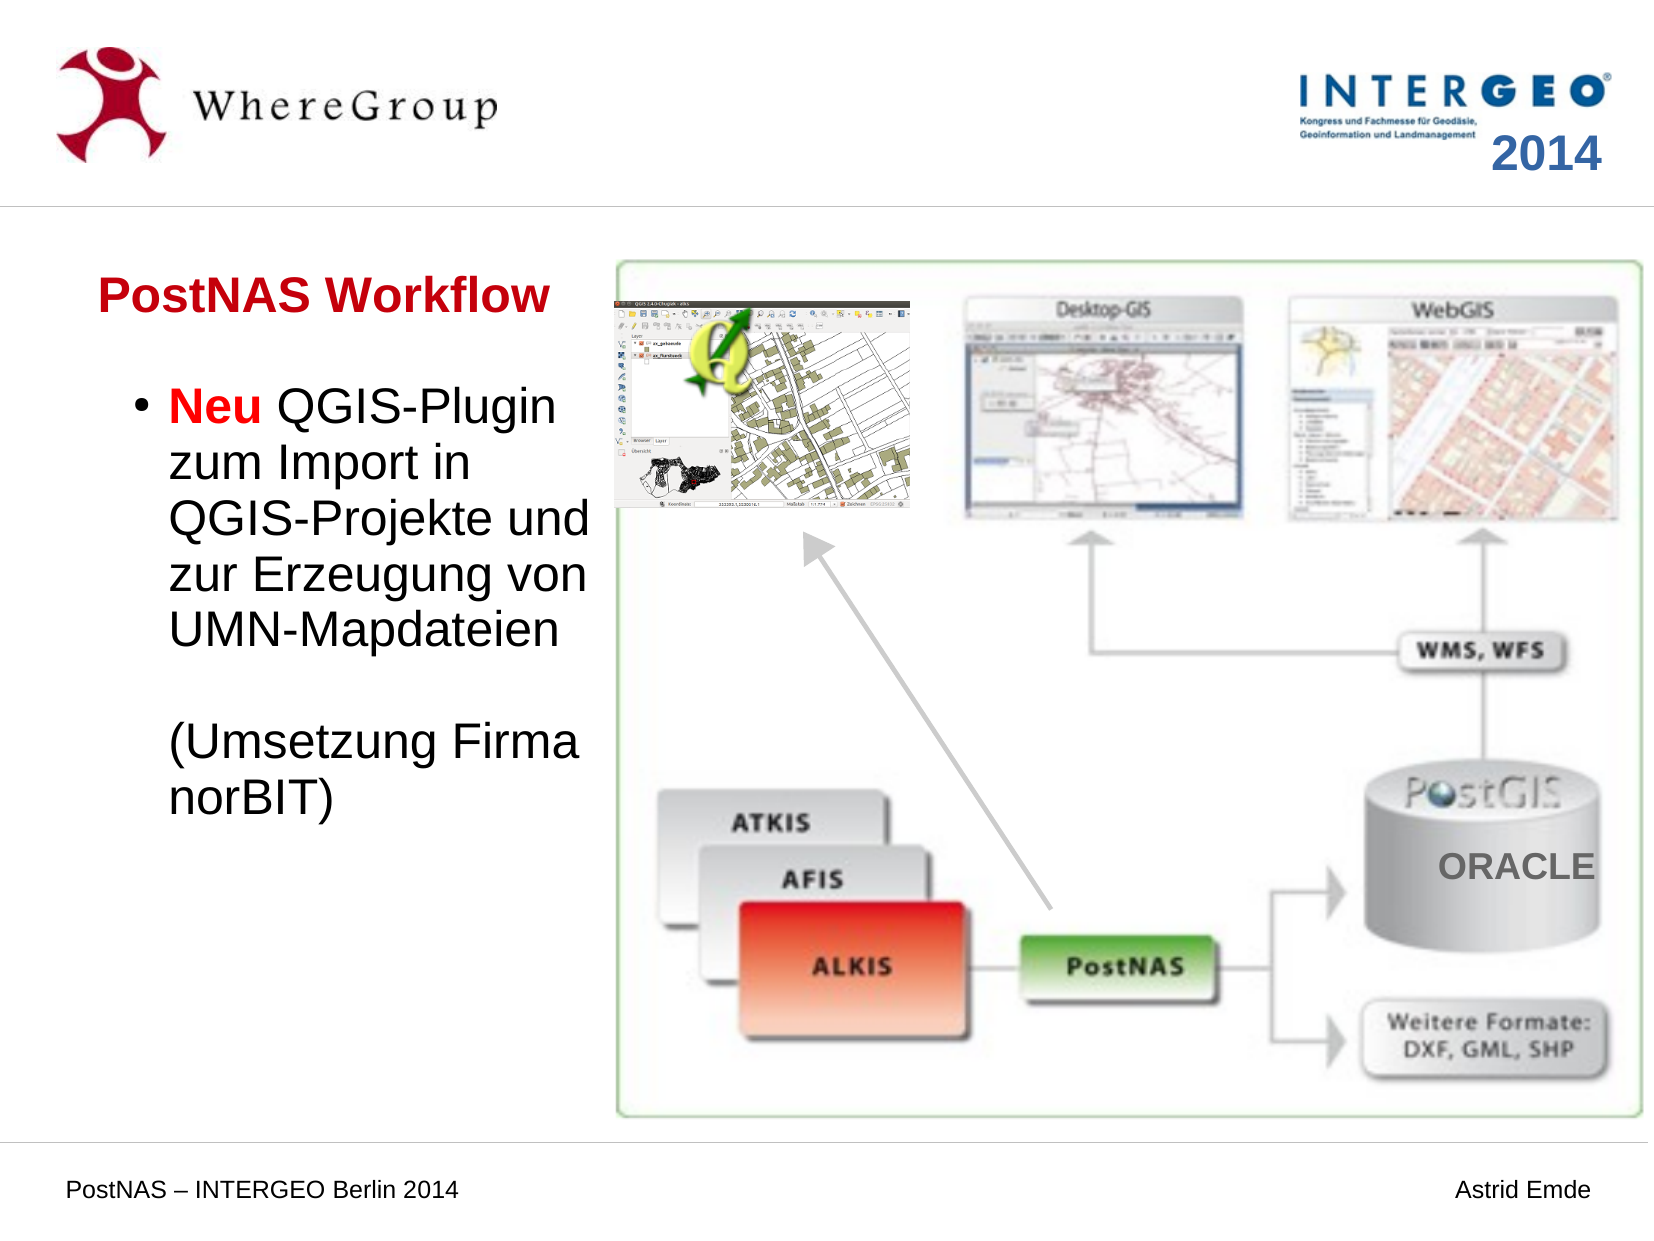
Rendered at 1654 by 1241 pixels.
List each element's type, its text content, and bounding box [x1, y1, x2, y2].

picture [602, 247, 1654, 1134]
text_box ORACLE [1423, 838, 1612, 902]
picture [1299, 29, 1613, 185]
picture [56, 47, 497, 163]
text_box PostNAS Workflow Neu QGIS-Plugin zum Import in QGIS-Projekte und zur Erzeugung von UMN-Mapdateien (Umsetzung Firma norBIT) [82, 259, 602, 1087]
